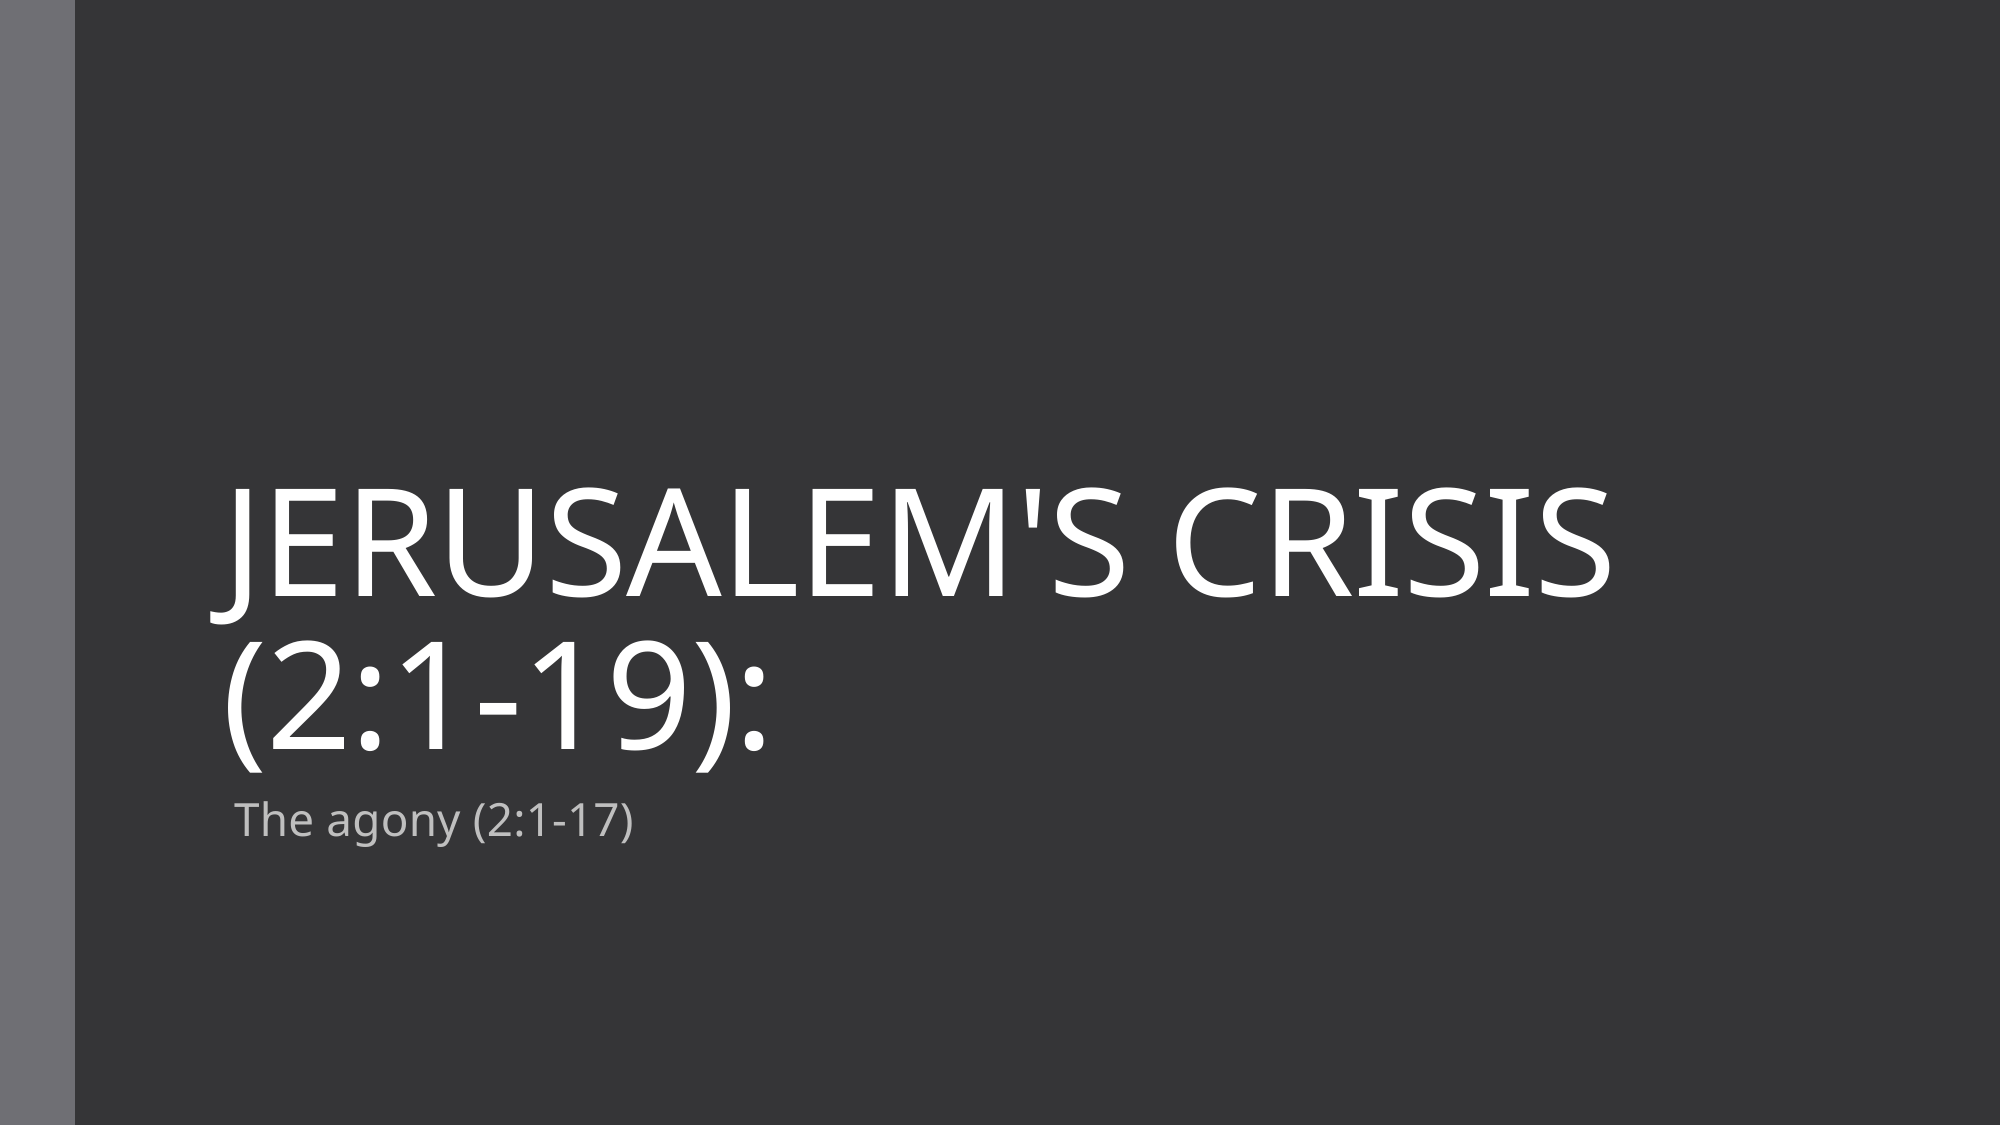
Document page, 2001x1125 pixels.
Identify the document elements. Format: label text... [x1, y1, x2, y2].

title JERUSALEM'S CRISIS (2:1-19): [206, 124, 1752, 787]
subtitle The agony (2:1-17) [206, 787, 1752, 1066]
